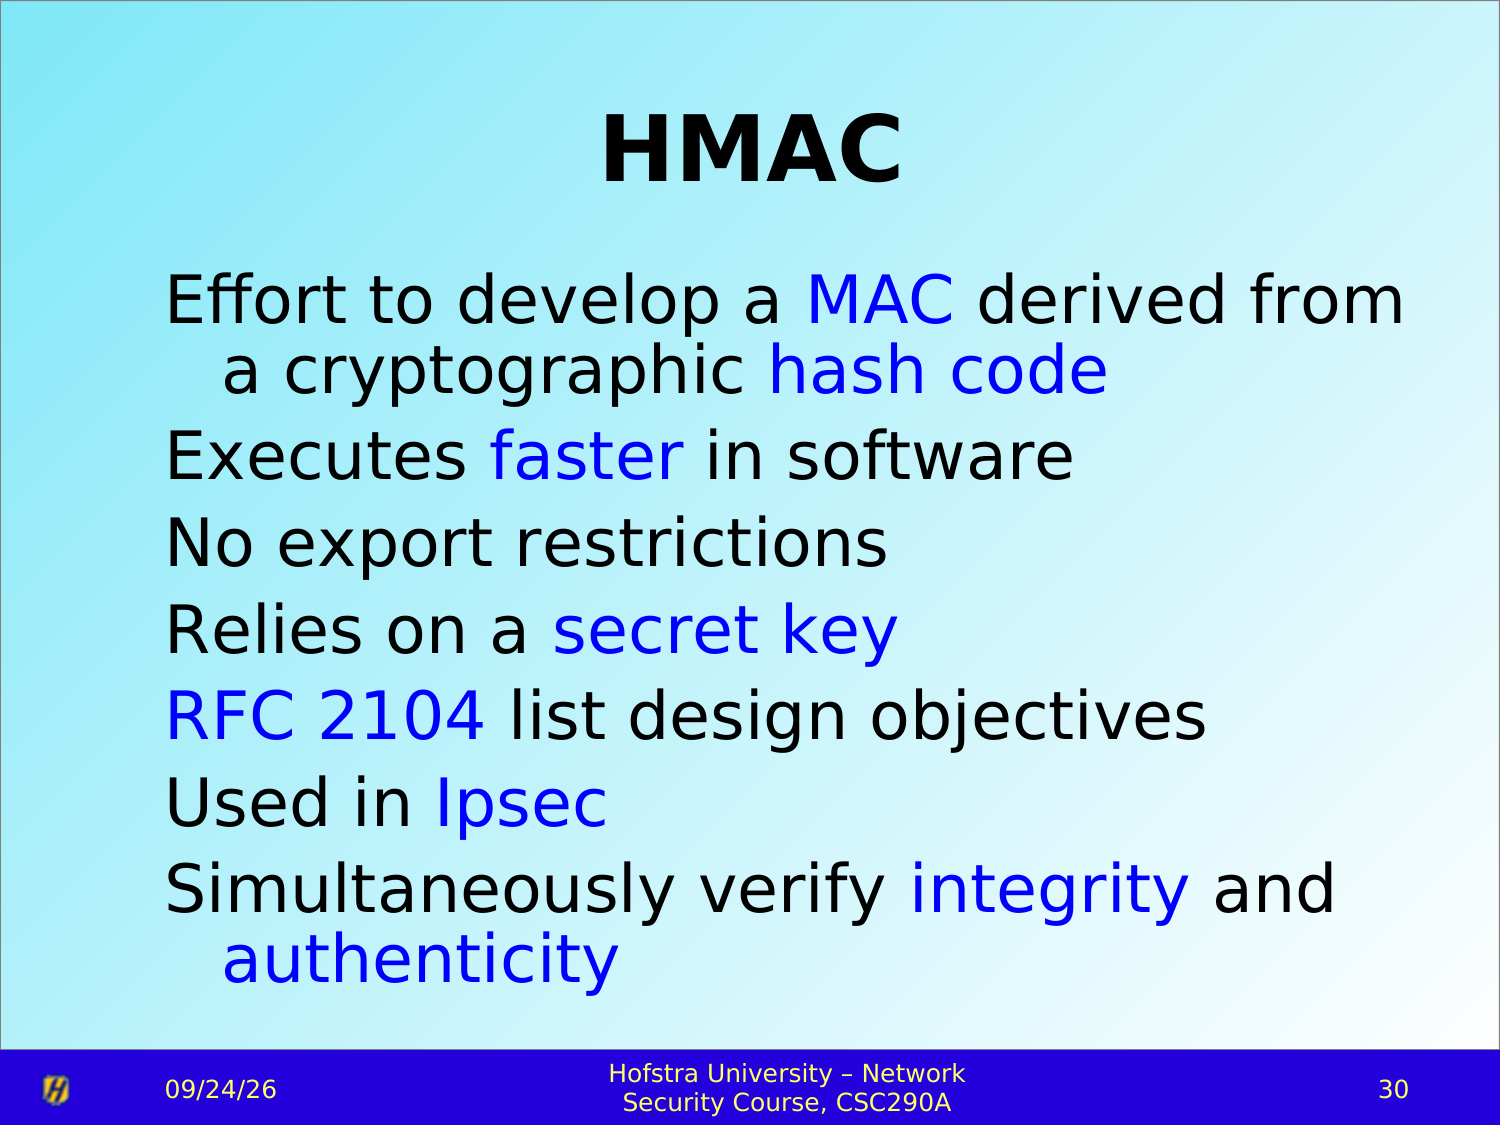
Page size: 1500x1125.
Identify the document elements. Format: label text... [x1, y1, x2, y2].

picture [37, 1072, 76, 1110]
title HMAC [112, 85, 1391, 212]
list Effort to develop a MAC derived from a cryptographic hash code Executes faster in software No export restrictions Relies on a secret key RFC 2104 list design objectives Used in Ipsec Simultaneously verify integrity and authenticity [150, 259, 1426, 1013]
